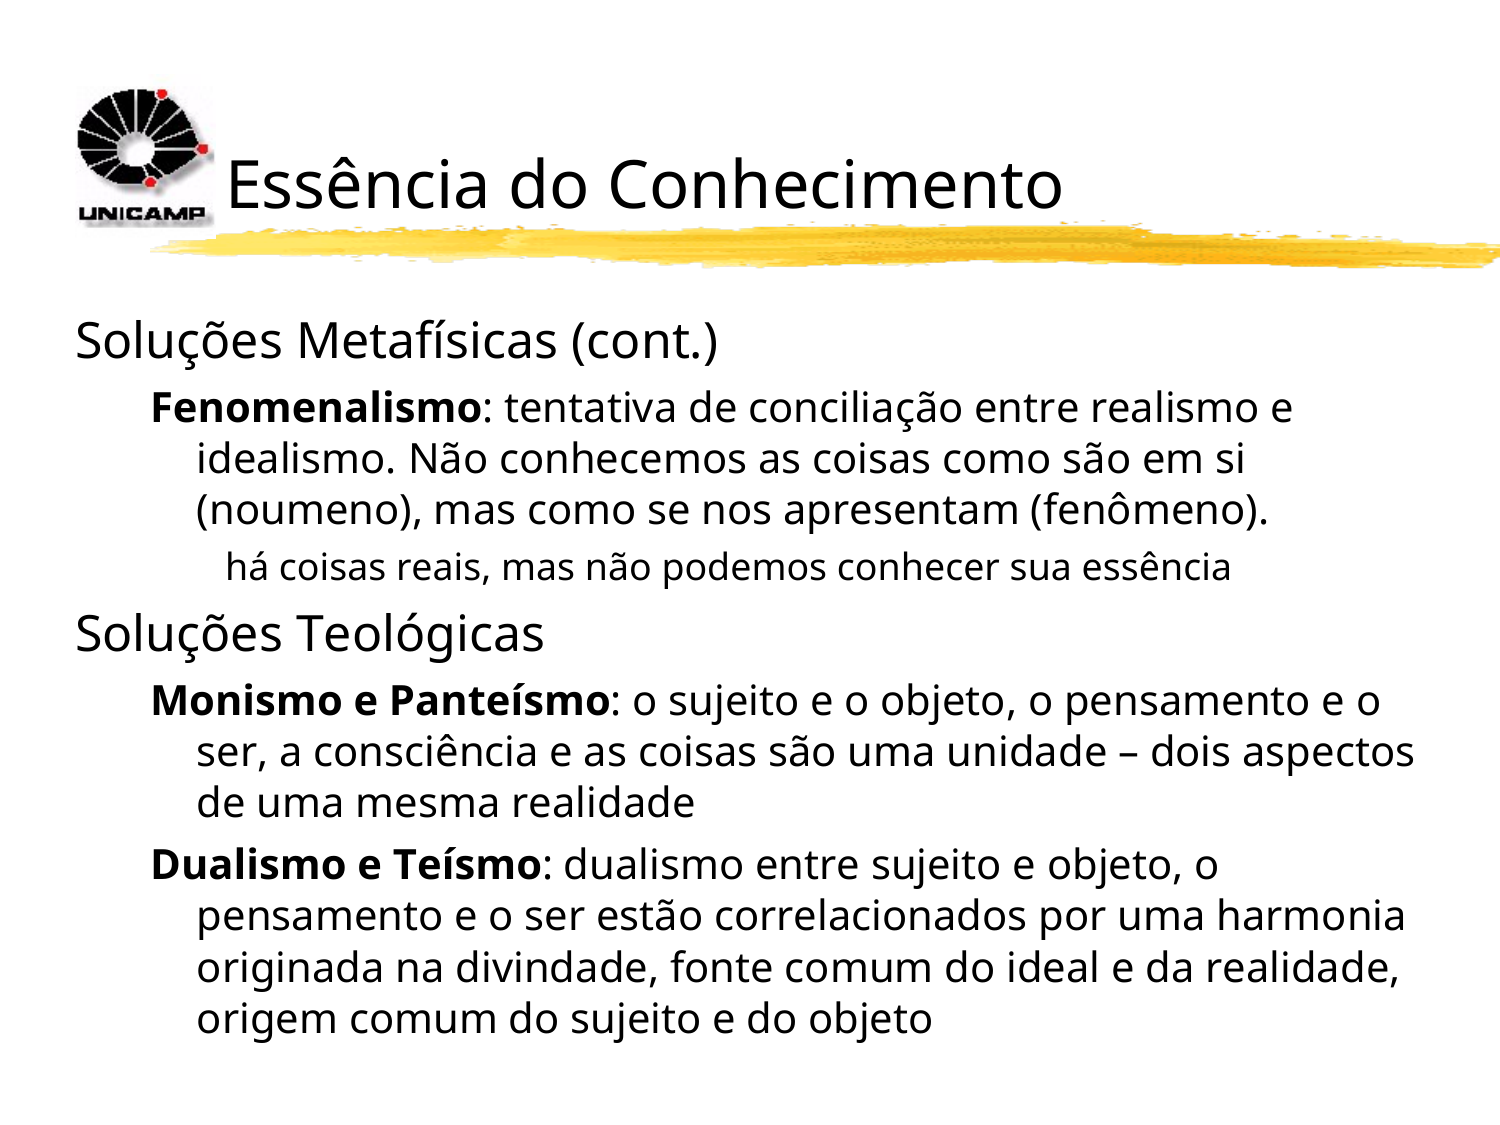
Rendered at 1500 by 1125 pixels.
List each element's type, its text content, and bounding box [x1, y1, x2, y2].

picture [75, 74, 1500, 279]
title Essência do Conhecimento [225, 52, 1426, 225]
list Soluções Metafísicas (cont.) Fenomenalismo: tentativa de conciliação entre realismo e idealismo. Não conhecemos as coisas como são em si (noumeno), mas como se nos apresentam (fenômeno). há coisas reais, mas não podemos conhecer sua essência Soluções Teológicas Monismo e Panteísmo: o sujeito e o objeto, o pensamento e o ser, a consciência e as coisas são uma unidade – dois aspectos de uma mesma realidade Dualismo e Teísmo: dualismo entre sujeito e objeto, o pensamento e o ser estão correlacionados por uma harmonia originada na divindade, fonte comum do ideal e da realidade, origem comum do sujeito e do objeto [74, 309, 1417, 980]
